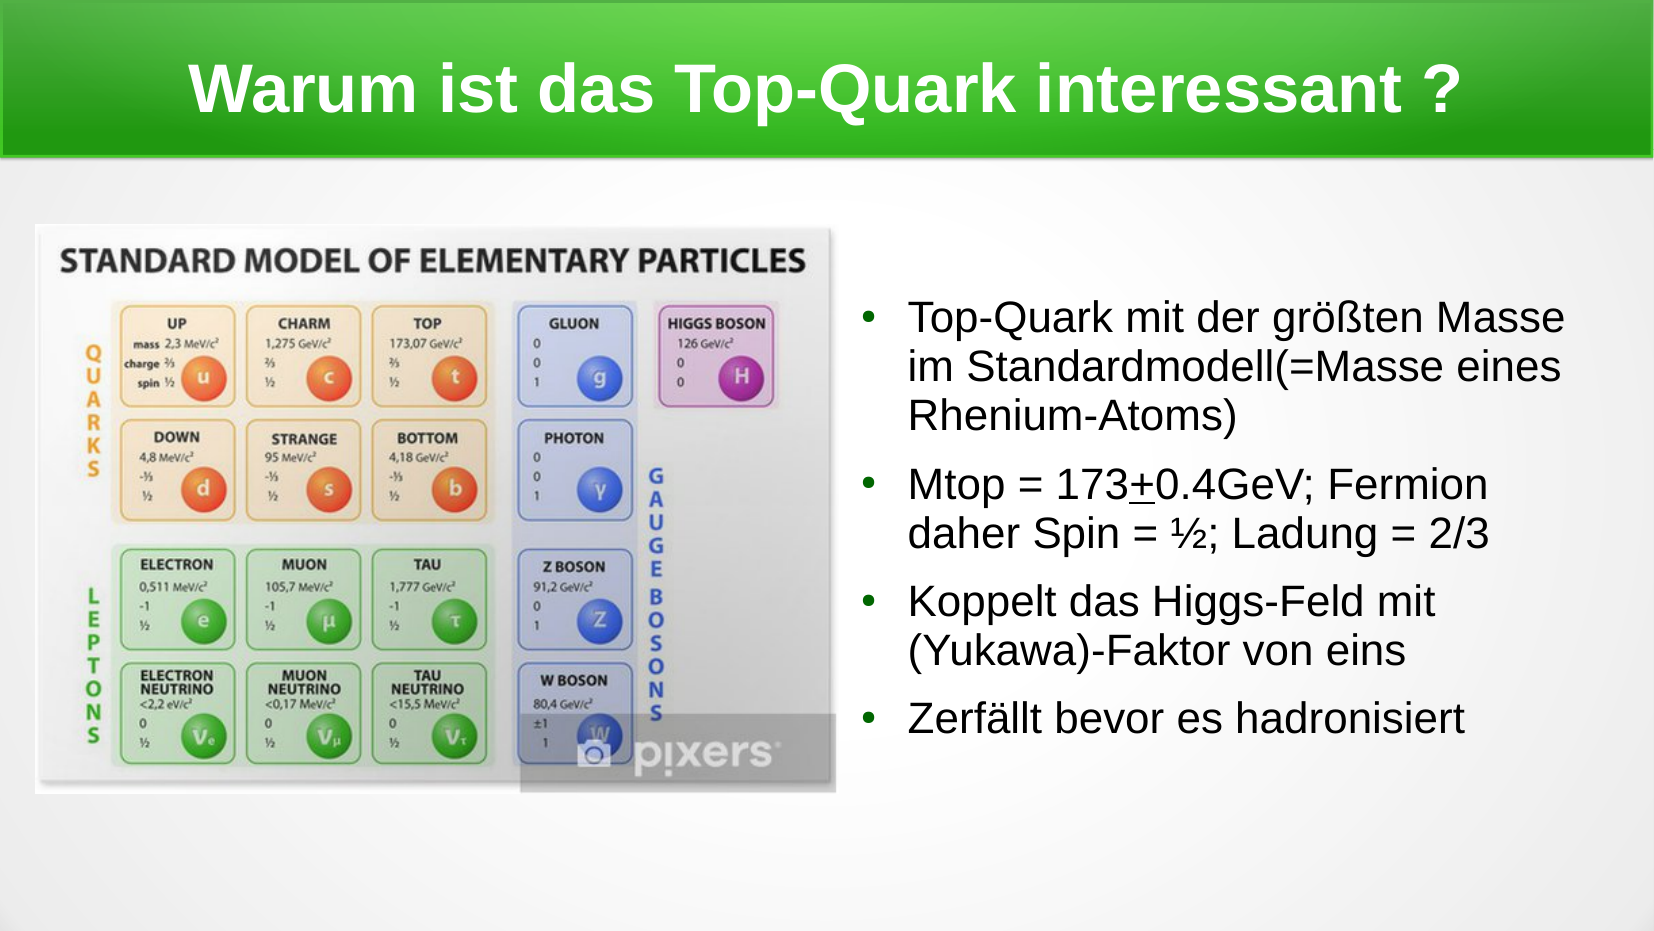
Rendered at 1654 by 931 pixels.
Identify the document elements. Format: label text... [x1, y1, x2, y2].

picture [35, 224, 839, 794]
list Top-Quark mit der größten Masse im Standardmodell(=Masse eines Rhenium-Atoms) Mtop = 173+0.4GeV; Fermion daher Spin = ½; Ladung = 2/3 Koppelt das Higgs-Feld mit (Yukawa)-Faktor von eins Zerfällt bevor es hadronisiert [845, 224, 1572, 764]
title Warum ist das Top-Quark interessant ? [82, 35, 1571, 142]
